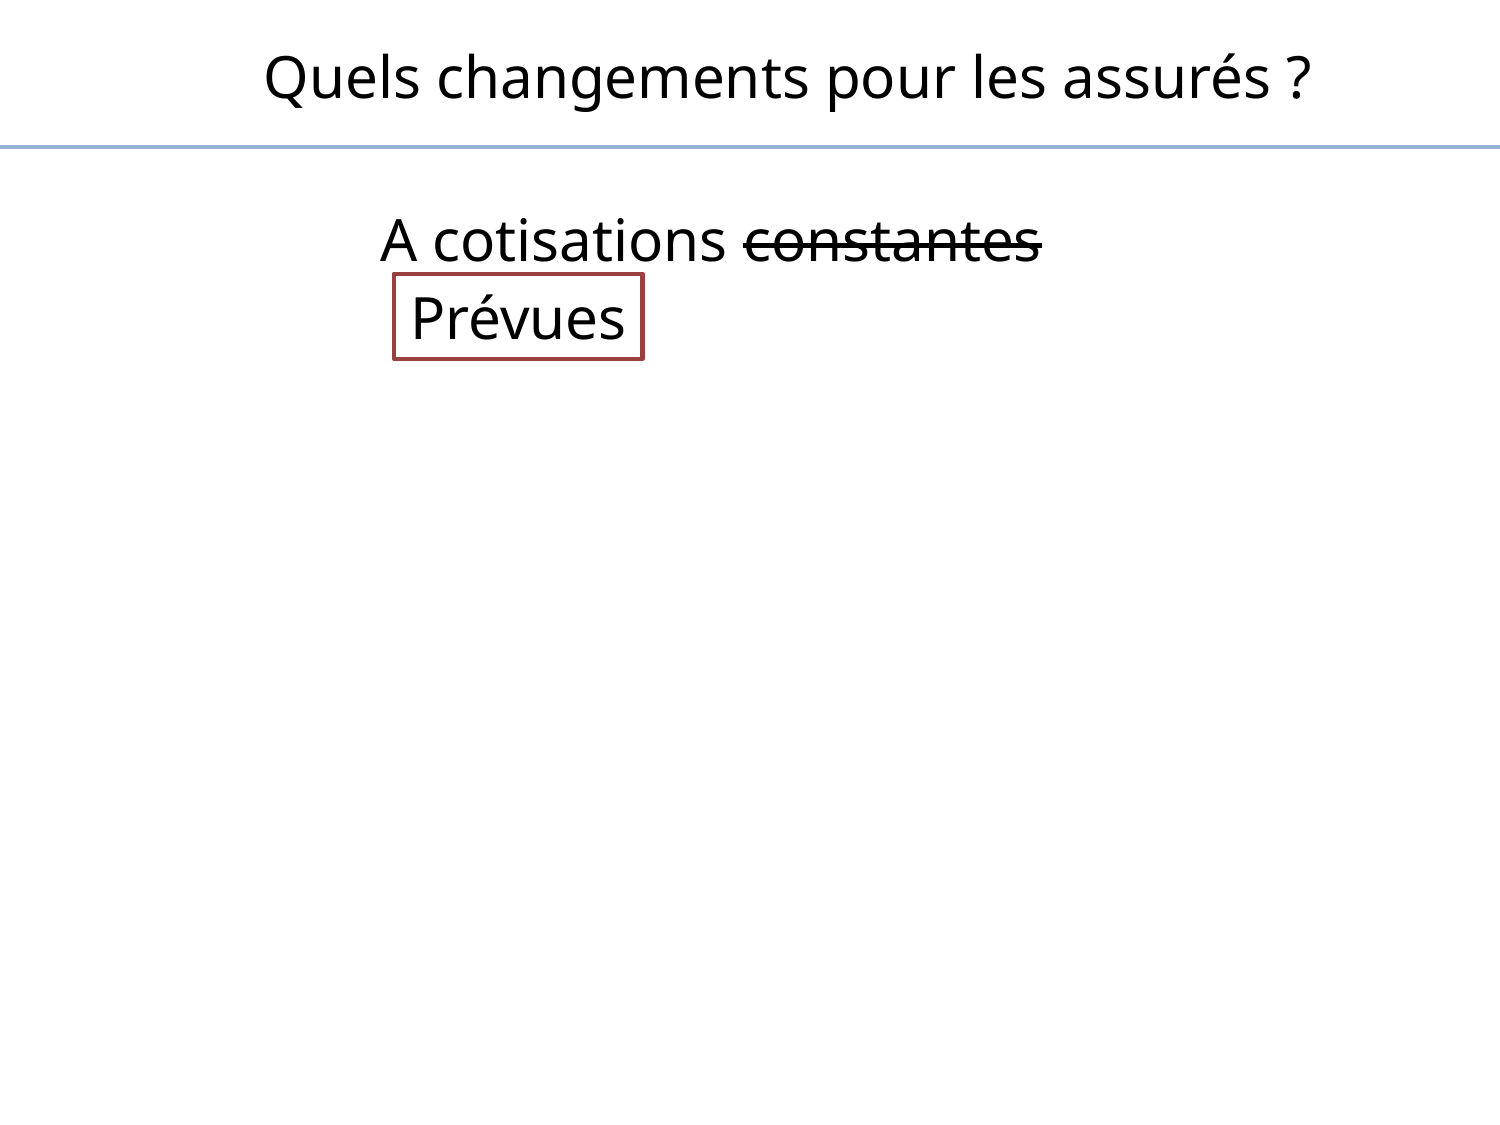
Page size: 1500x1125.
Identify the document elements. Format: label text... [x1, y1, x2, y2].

text_box A cotisations constantes [50, 195, 1388, 281]
text_box Prévues [393, 273, 643, 359]
text_box Quels changements pour les assurés ? [172, 32, 1403, 118]
